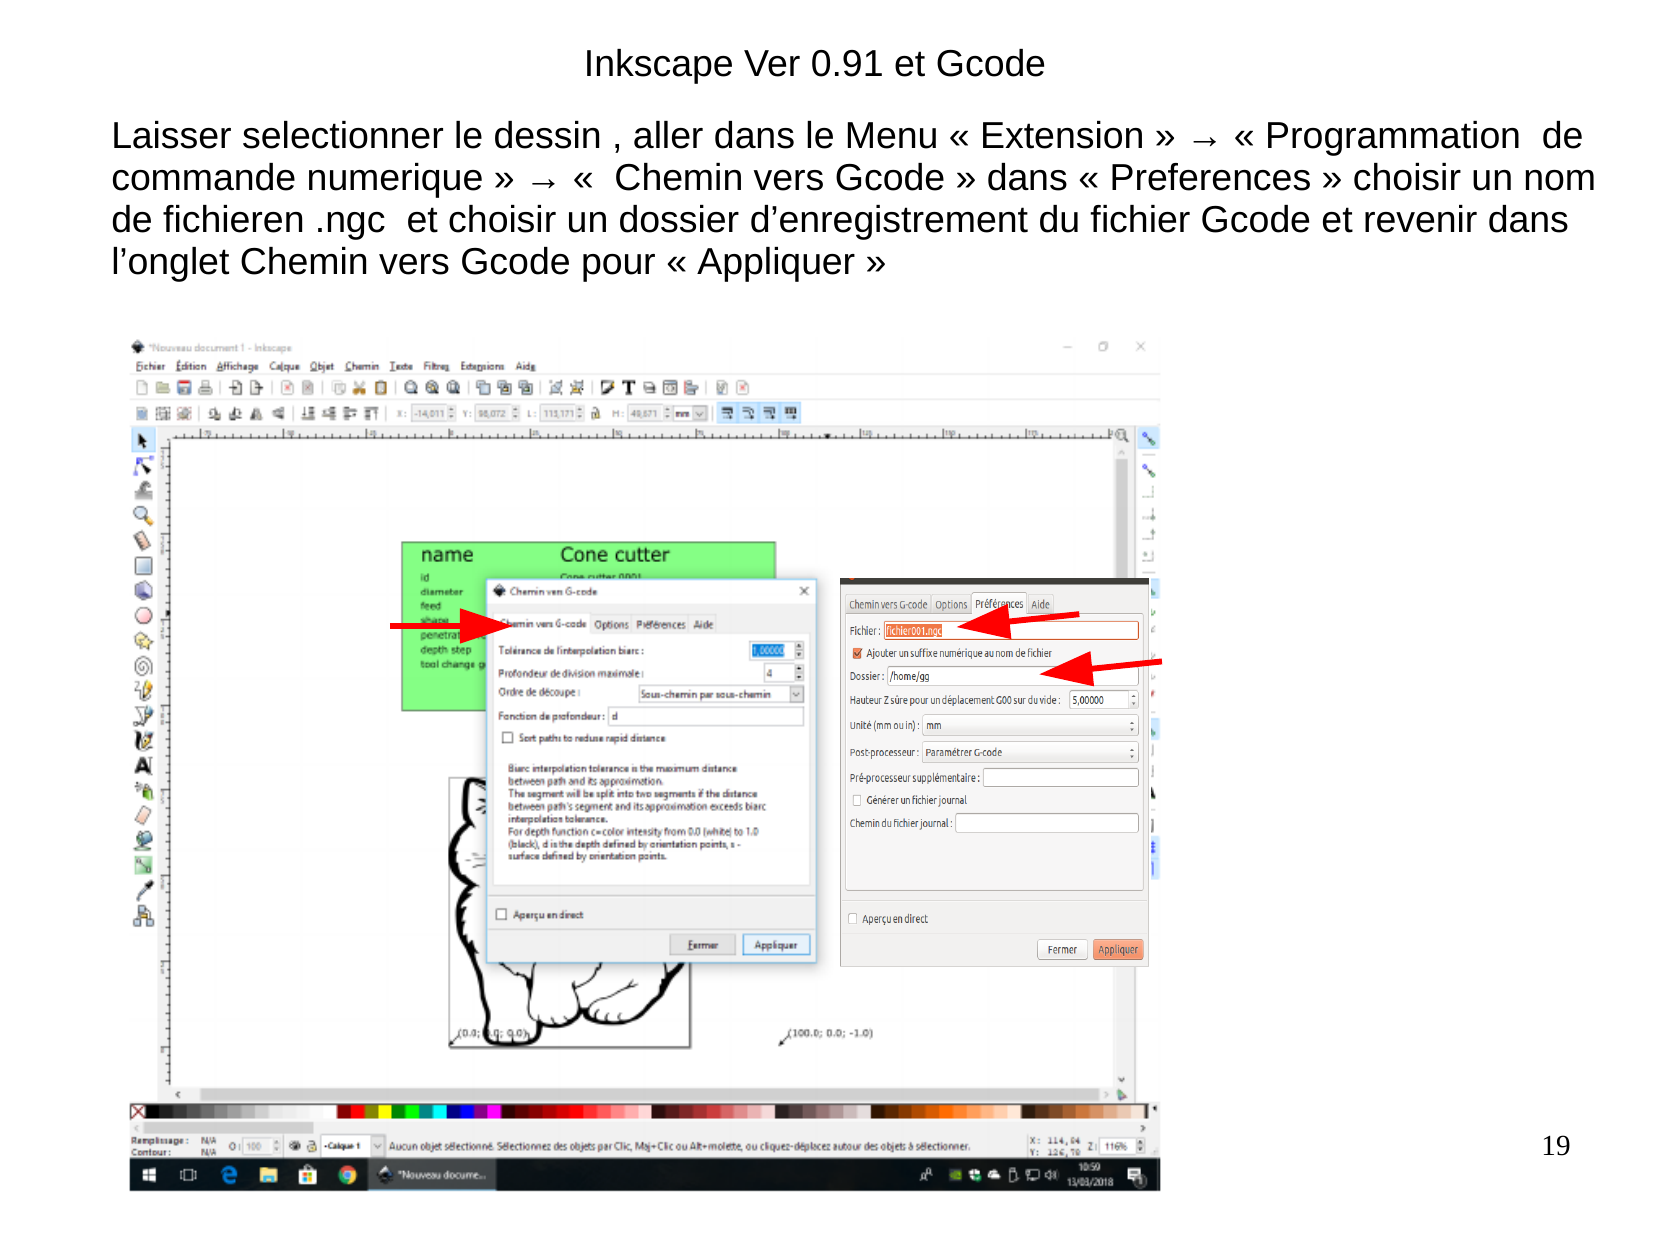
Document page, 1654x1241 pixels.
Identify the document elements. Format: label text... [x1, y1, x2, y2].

text_box Inkscape Ver 0.91 et Gcode [106, 35, 1524, 93]
picture [96, 318, 1193, 1203]
text_box Laisser selectionner le dessin , aller dans le Menu « Extension » → « Programmation de commande numerique » → « Chemin vers Gcode » dans « Preferences » choisir un nom de fichieren .ngc et choisir un dossier d’enregistrement du fichier Gcode et revenir dans l’onglet Chemin vers Gcode pour « Appliquer » [96, 107, 1632, 333]
